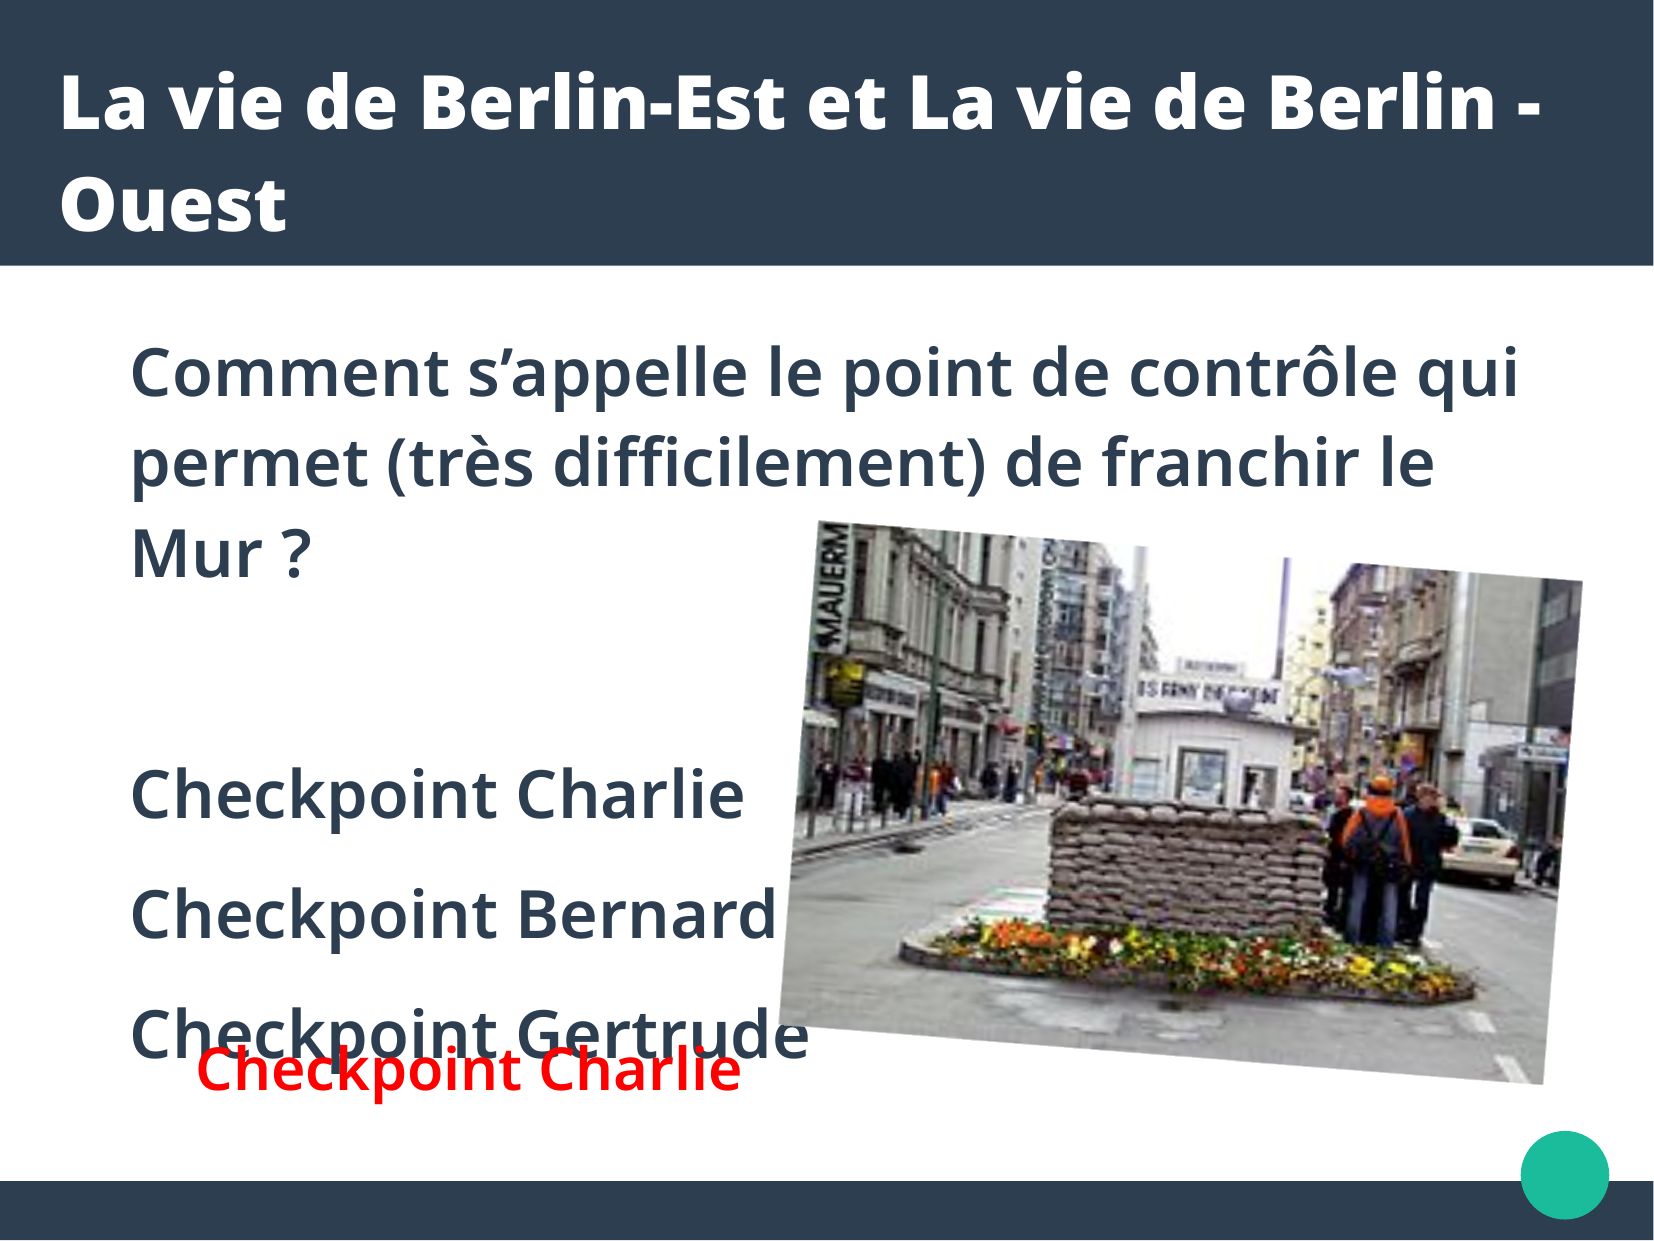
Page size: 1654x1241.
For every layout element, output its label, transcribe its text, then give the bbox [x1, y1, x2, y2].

title La vie de Berlin-Est et La vie de Berlin -Ouest [59, 49, 1595, 207]
picture [777, 519, 1583, 1085]
text_box Checkpoint Charlie [132, 1027, 780, 1127]
list Comment s’appelle le point de contrôle qui permet (très difficilement) de franchir le Mur ? Checkpoint Charlie Checkpoint Bernard Checkpoint Gertrude [59, 324, 1595, 1152]
